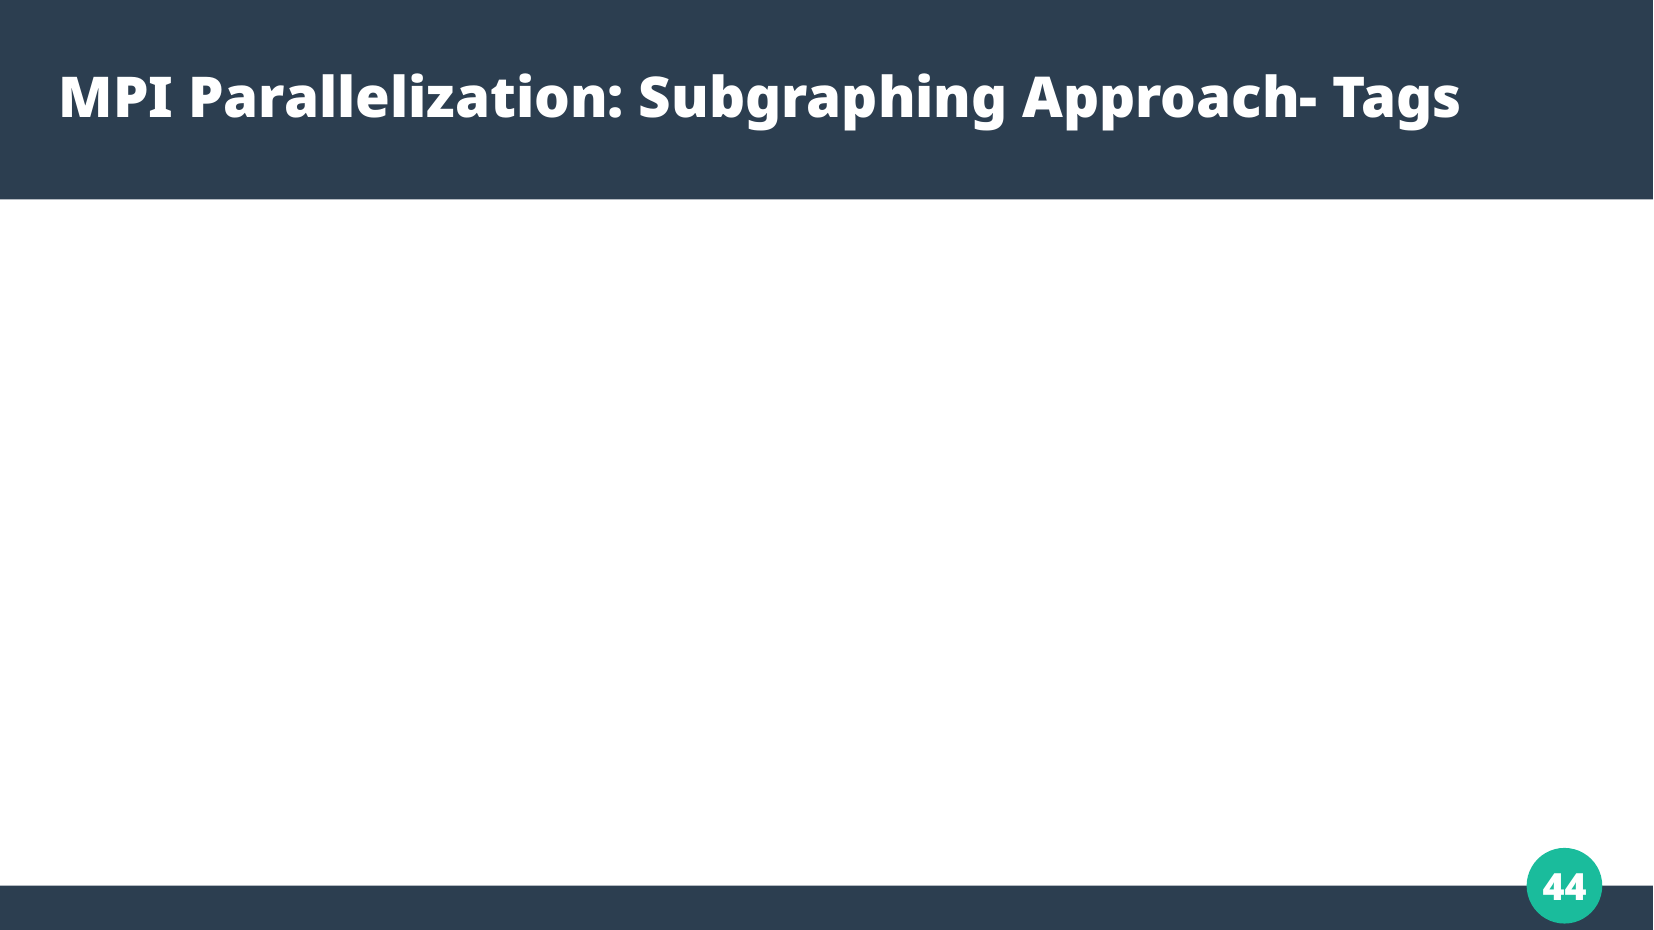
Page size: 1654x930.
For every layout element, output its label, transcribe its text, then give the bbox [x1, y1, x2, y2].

title MPI Parallelization: Subgraphing Approach- Tags [58, 36, 1594, 155]
